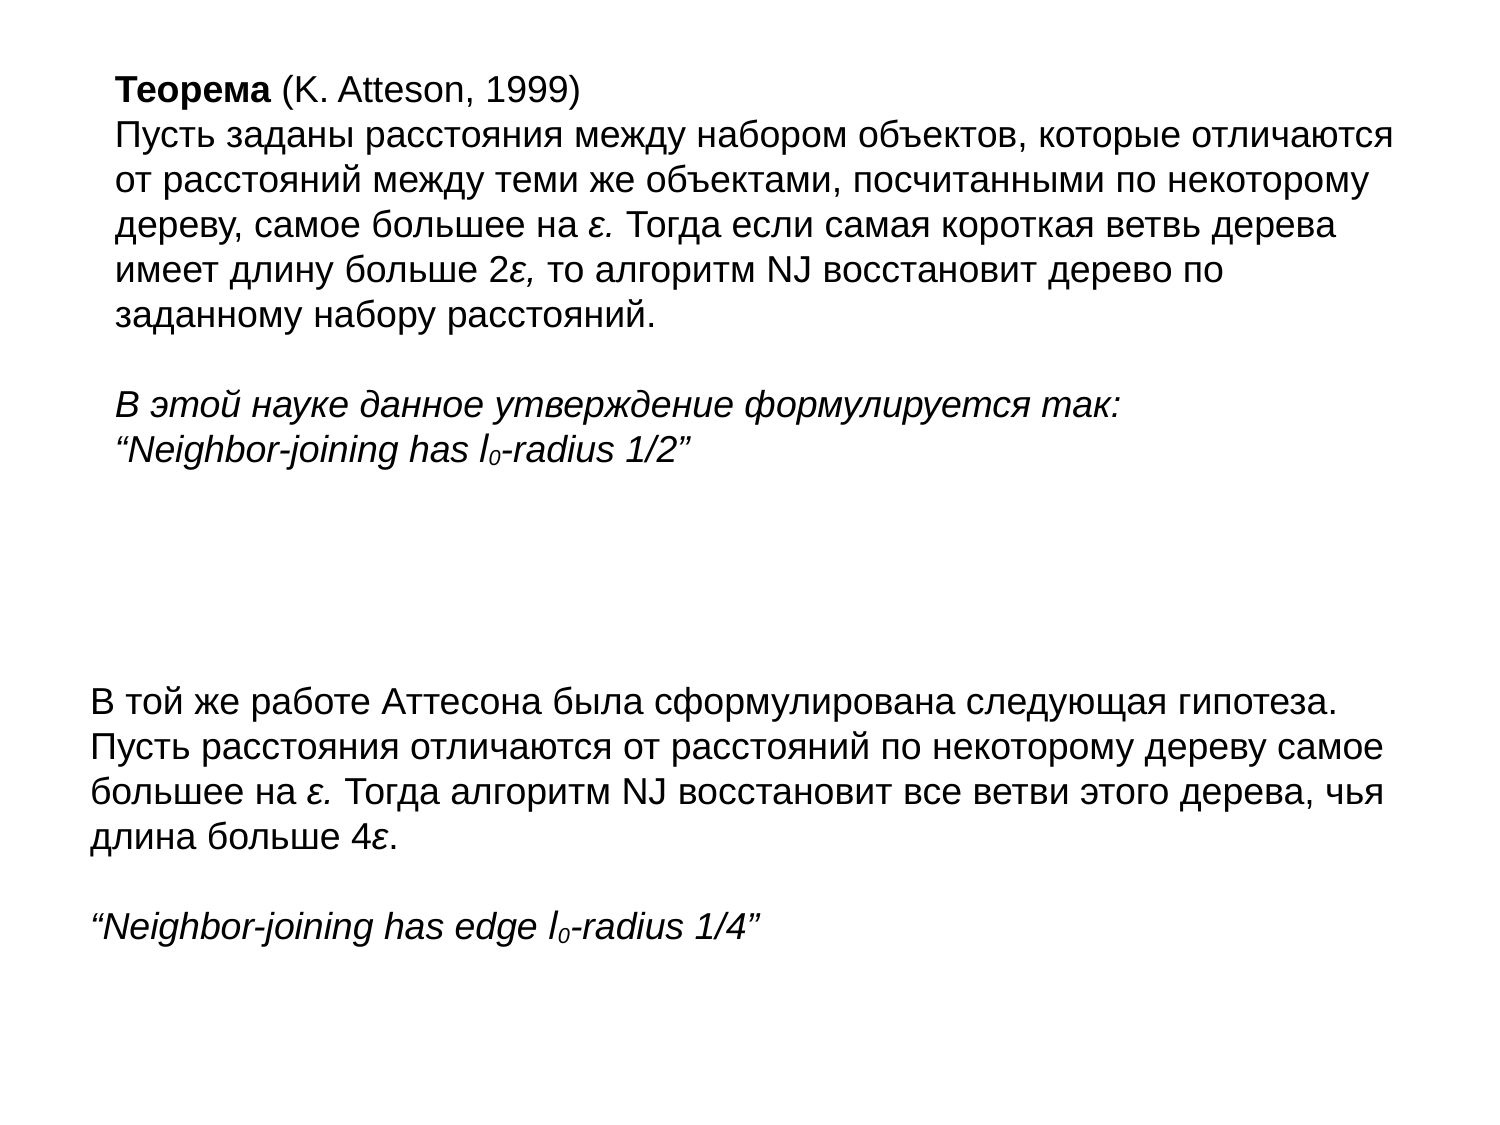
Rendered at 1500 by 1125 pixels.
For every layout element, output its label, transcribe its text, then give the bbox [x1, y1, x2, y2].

text_box В той же работе Аттесона была сформулирована следующая гипотеза. Пусть расстояния отличаются от расстояний по некоторому дереву самое большее на ε. Тогда алгоритм NJ восстановит все ветви этого дерева, чья длина больше 4ε. “Neighbor-joining has edge l0-radius 1/4” [74, 662, 1413, 956]
text_box Теорема (K. Atteson, 1999) Пусть заданы расстояния между набором объектов, которые отличаются от расстояний между теми же объектами, посчитанными по некоторому дереву, самое большее на ε. Тогда если самая короткая ветвь дерева имеет длину больше 2ε, то алгоритм NJ восстановит дерево по заданному набору расстояний. В этой науке данное утверждение формулируется так: “Neighbor-joining has l0-radius 1/2” [99, 50, 1438, 478]
